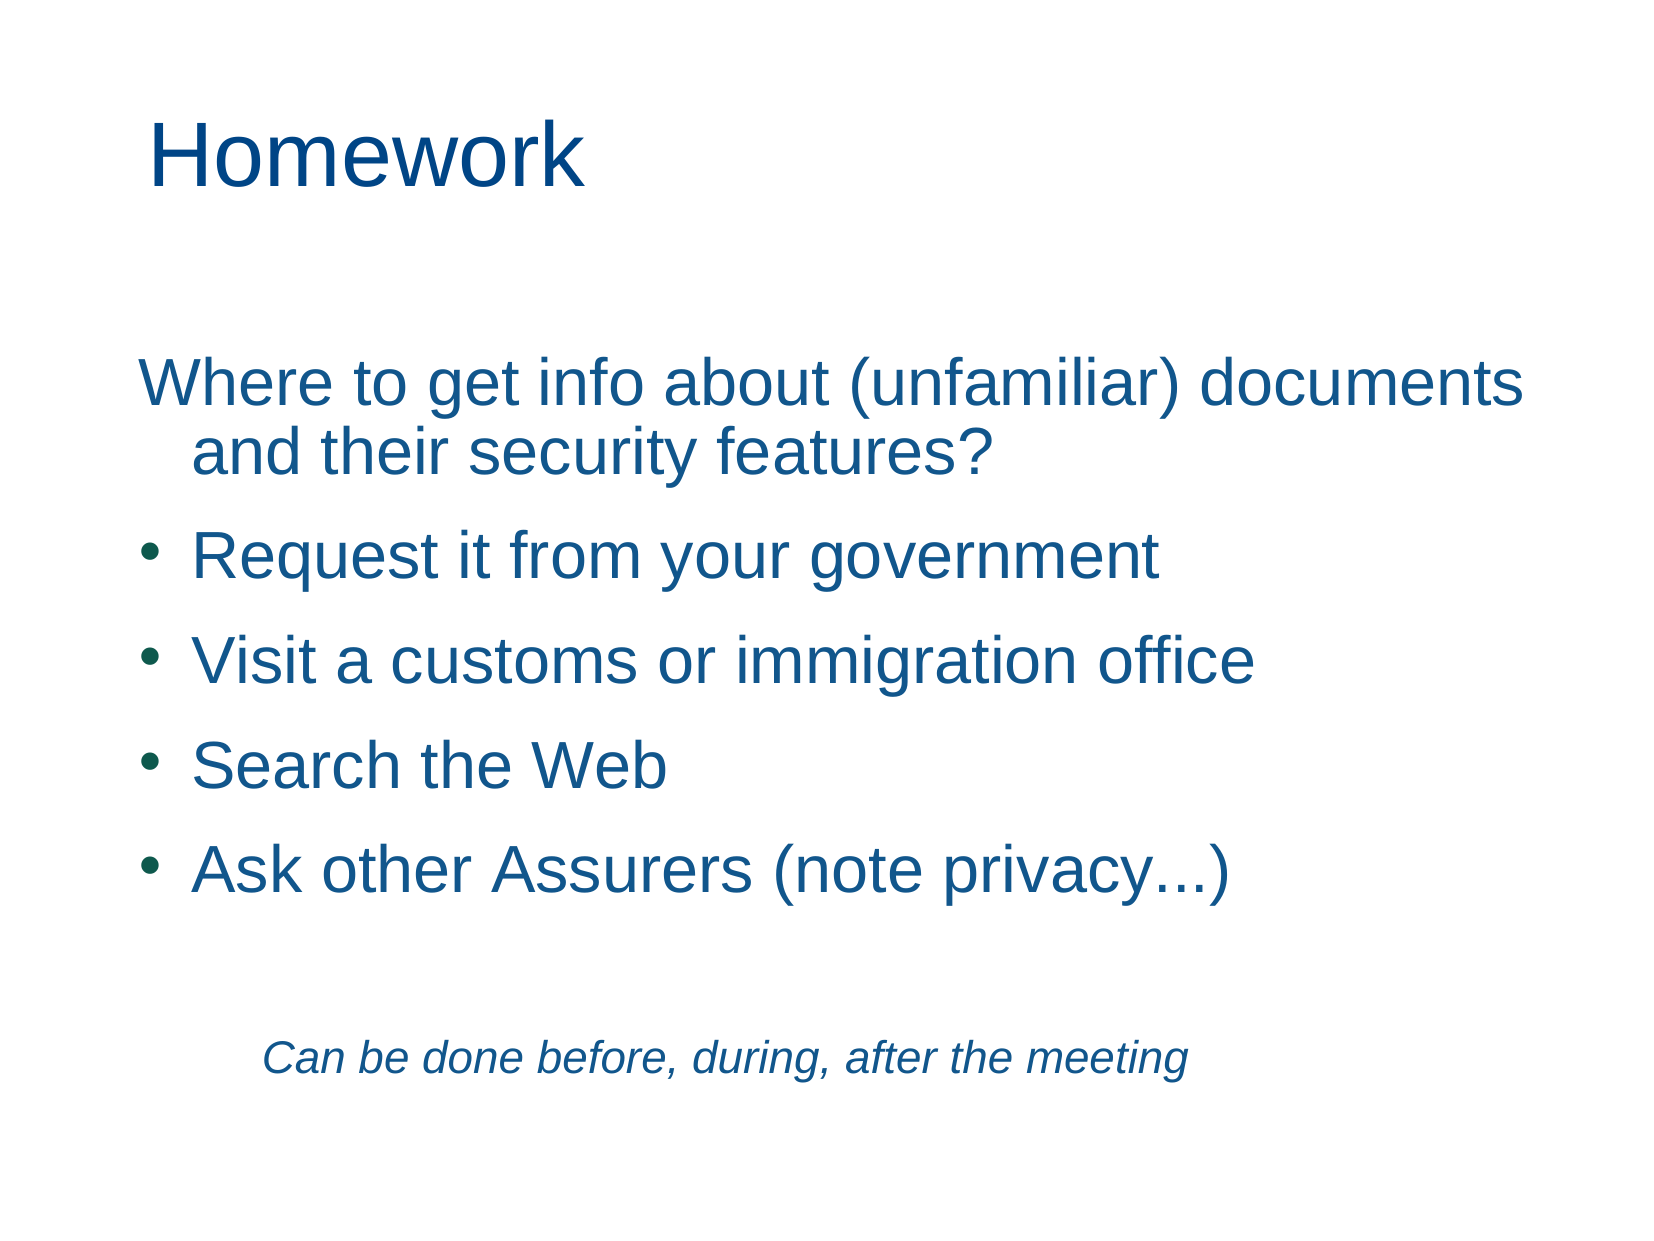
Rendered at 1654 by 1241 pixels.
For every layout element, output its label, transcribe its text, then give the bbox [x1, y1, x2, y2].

list Where to get info about (unfamiliar) documents and their security features? Request it from your government Visit a customs or immigration office Search the Web Ask other Assurers (note privacy...) Can be done before, during, after the meeting [121, 344, 1533, 1168]
title Homework [147, 48, 735, 207]
